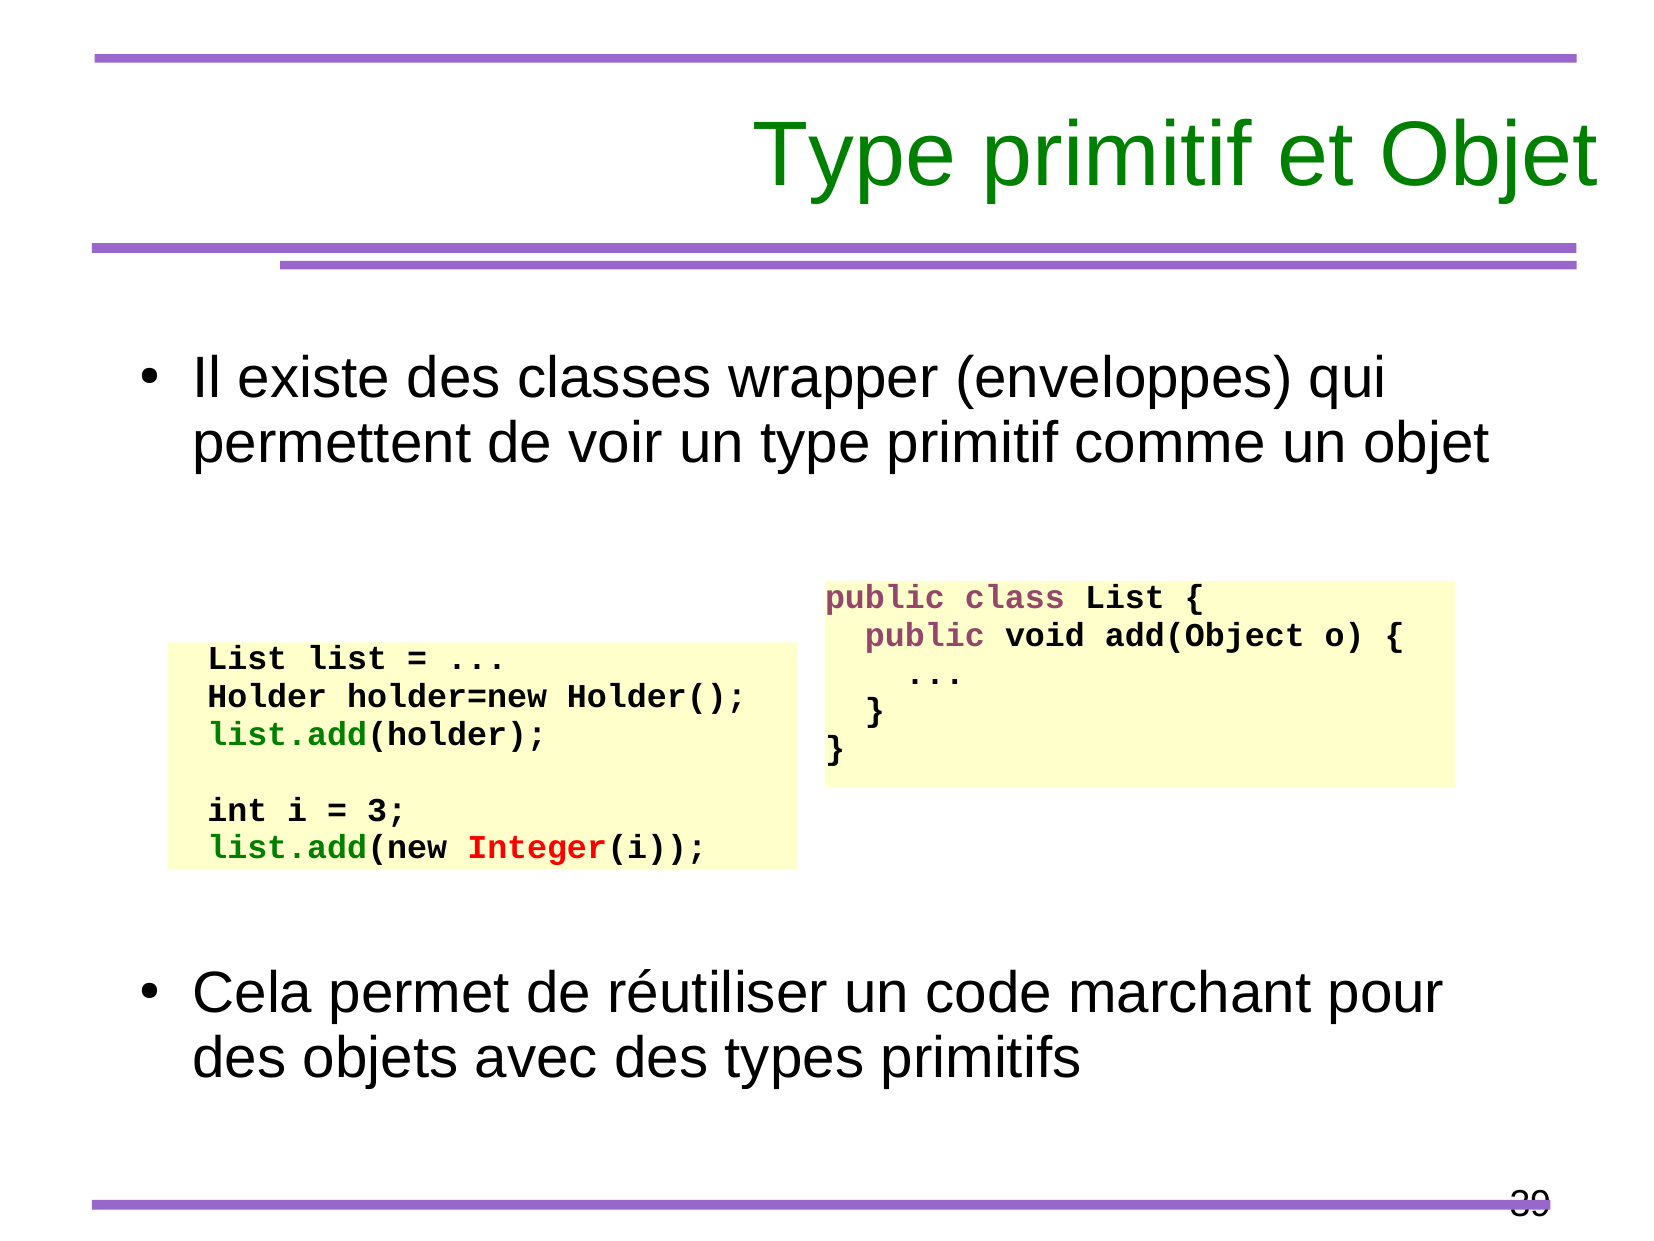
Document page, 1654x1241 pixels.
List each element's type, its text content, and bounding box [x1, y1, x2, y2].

list Il existe des classes wrapper (enveloppes) qui permettent de voir un type primitif comme un objet Cela permet de réutiliser un code marchant pour des objets avec des types primitifs [121, 344, 1534, 1141]
text_box List list = ... Holder holder=new Holder(); list.add(holder); int i = 3; list.add(new Integer(i)); [167, 642, 798, 869]
title Type primitif et Objet [43, 49, 1600, 257]
text_box public class List { public void add(Object o) { ... } } [824, 580, 1455, 788]
